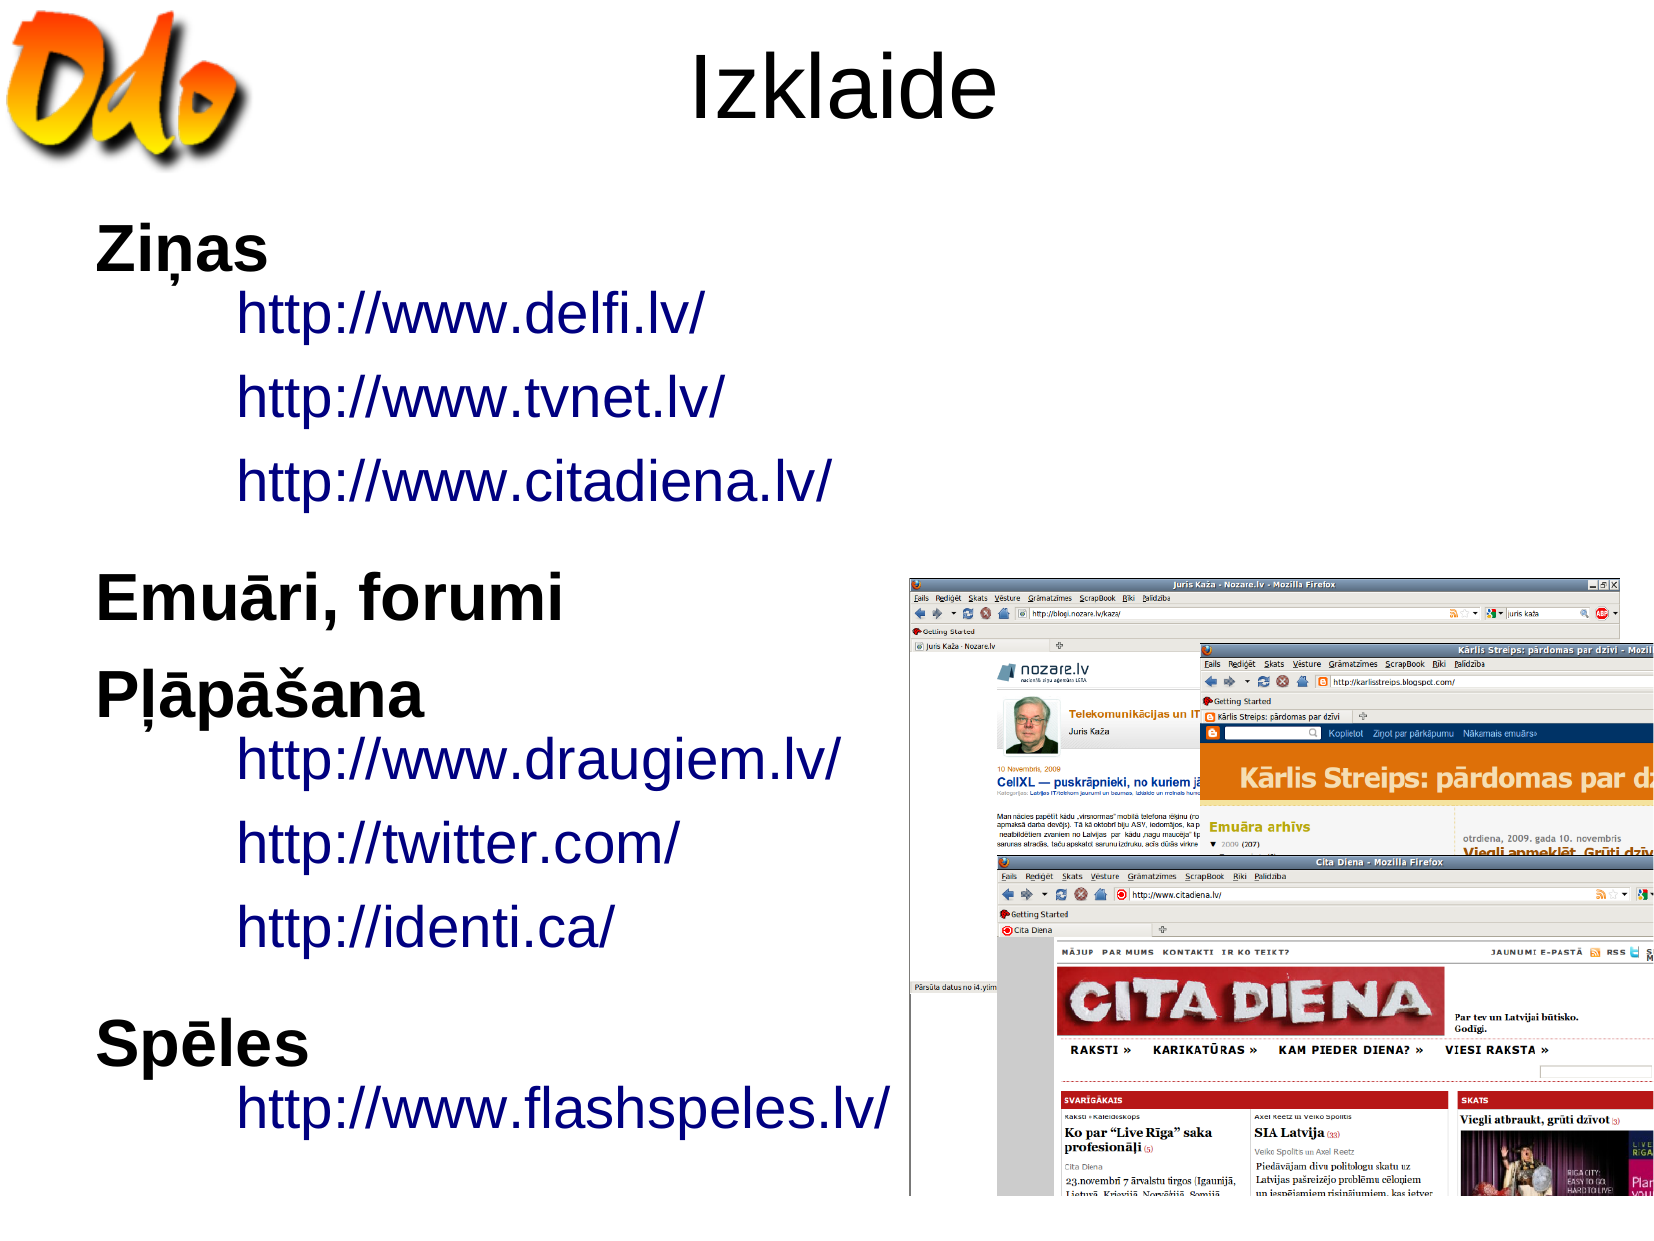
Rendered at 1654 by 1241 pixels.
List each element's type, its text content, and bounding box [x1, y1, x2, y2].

picture [909, 578, 1654, 1196]
picture [5, 6, 263, 178]
list Ziņas http://www.delfi.lv/ http://www.tvnet.lv/ http://www.citadiena.lv/ Emuāri, forumi Pļāpāšana http://www.draugiem.lv/ http://twitter.com/ http://identi.ca/ Spēles http://www.flashspeles.lv/ [39, 213, 1526, 1084]
title Izklaide [70, 39, 1619, 142]
